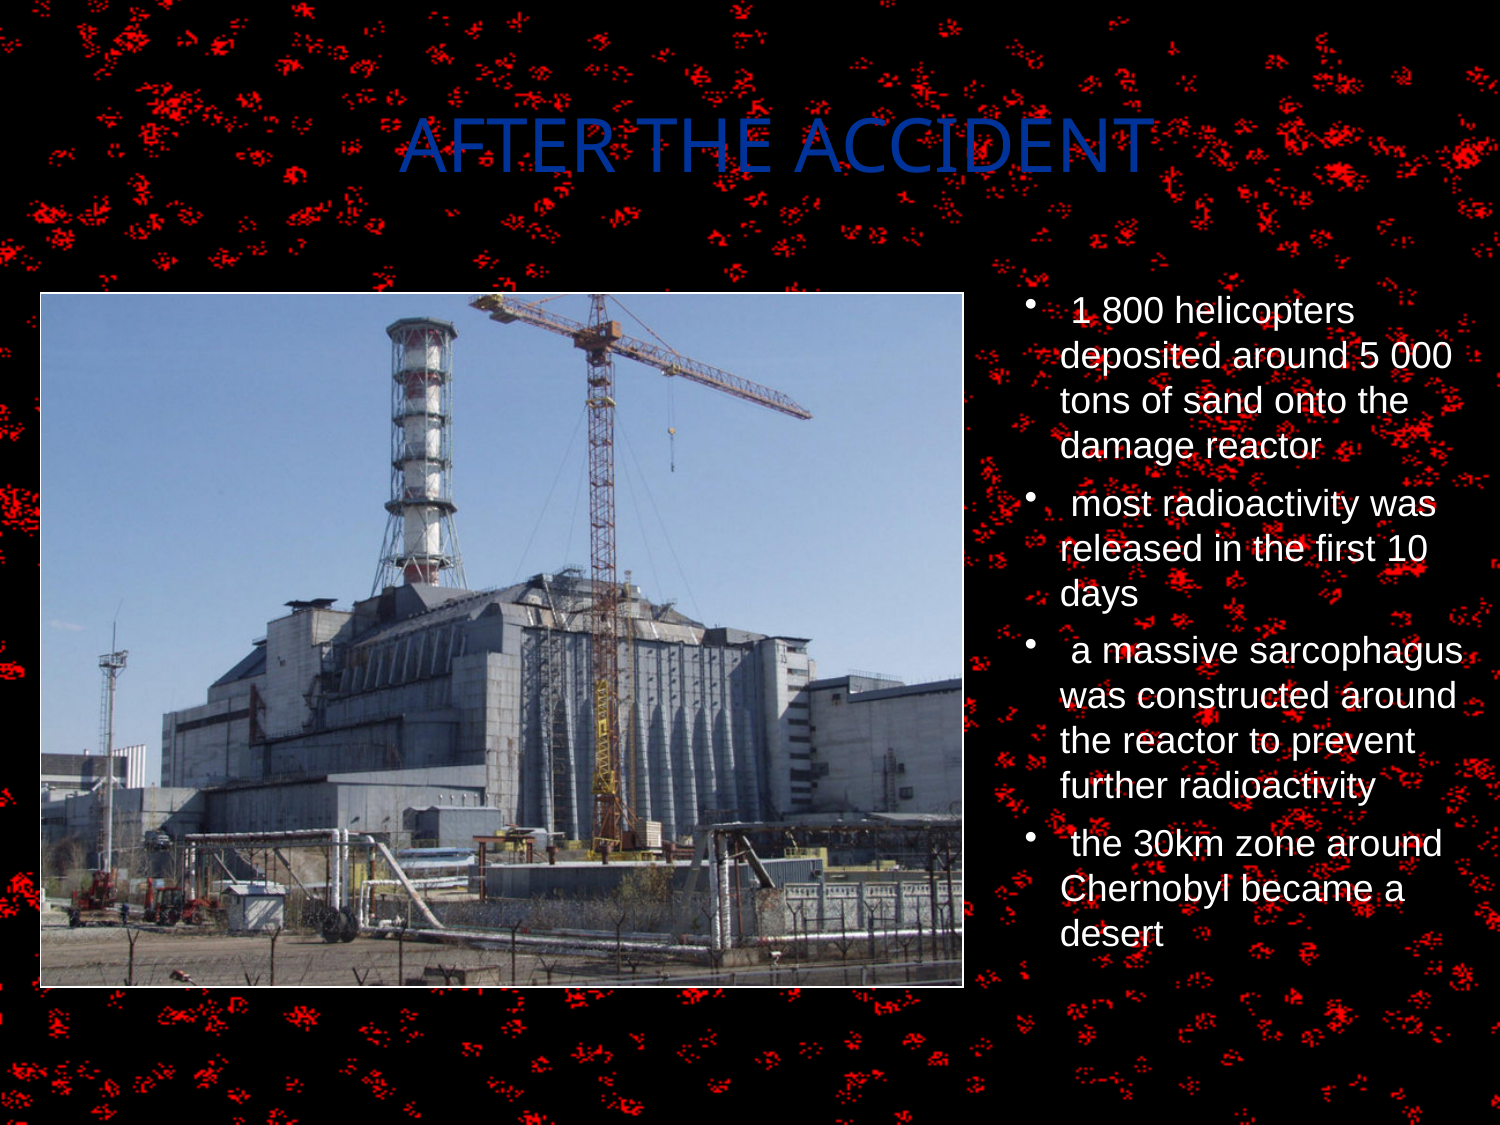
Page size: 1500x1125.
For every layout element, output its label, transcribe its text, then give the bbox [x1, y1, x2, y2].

text_box AFTER THE ACCIDENT [312, 90, 1243, 197]
text_box 1 800 helicopters deposited around 5 000 tons of sand onto the damage reactor most radioactivity was released in the first 10 days a massive sarcophagus was constructed around the reactor to prevent further radioactivity the 30km zone around Chernobyl became a desert [1009, 278, 1500, 962]
picture [0, 0, 1500, 1125]
